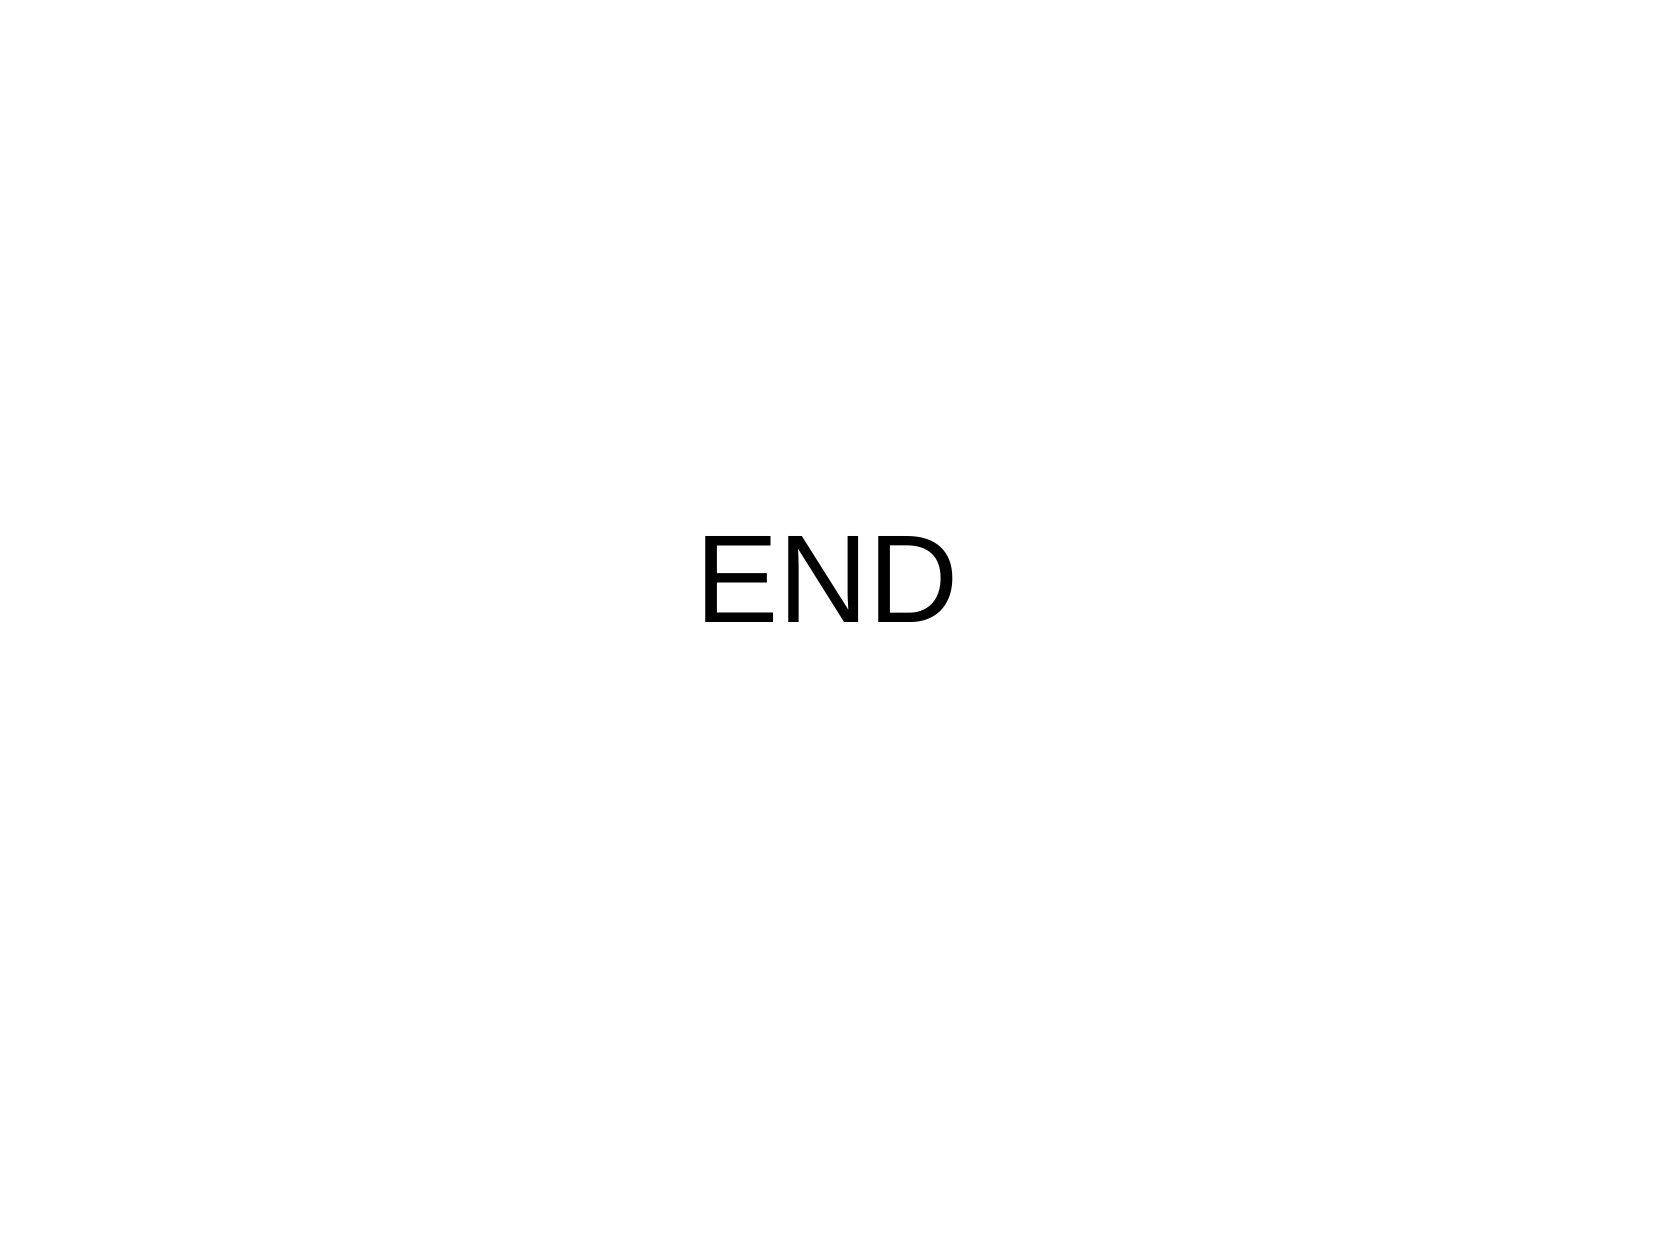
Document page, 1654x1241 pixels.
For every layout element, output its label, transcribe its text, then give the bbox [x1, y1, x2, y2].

subtitle END [82, 56, 1571, 1102]
